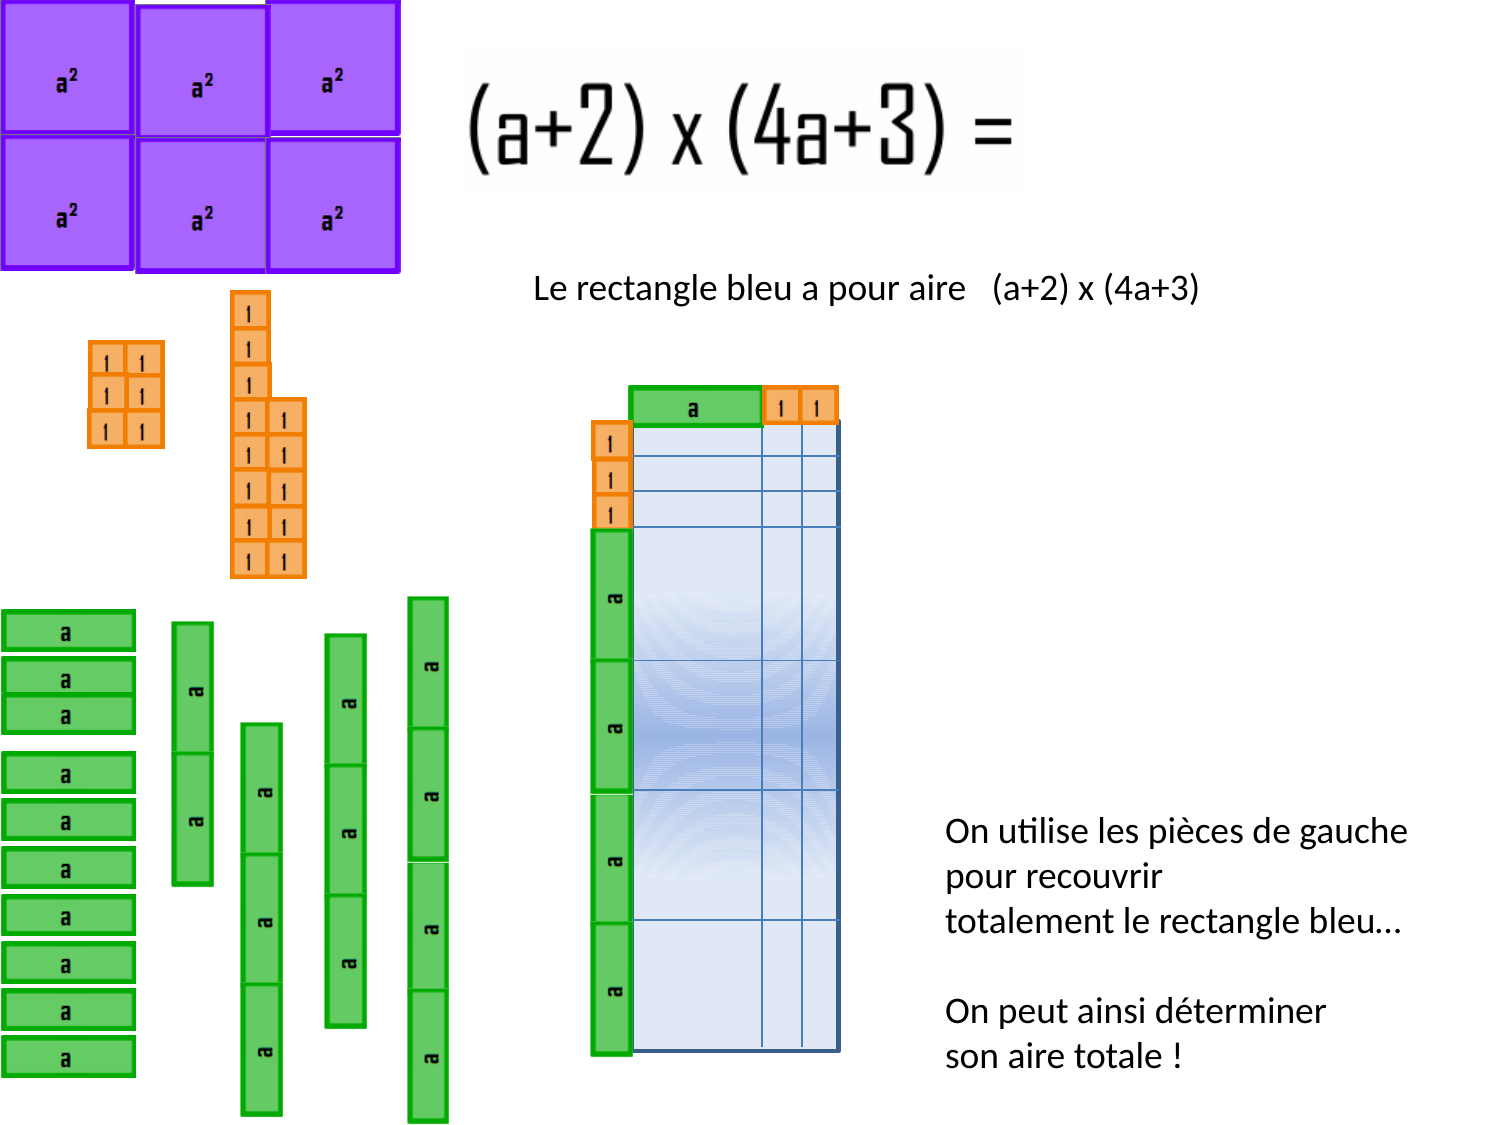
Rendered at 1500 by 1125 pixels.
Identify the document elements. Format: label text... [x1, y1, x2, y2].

text_box [803, 457, 839, 490]
picture [171, 621, 214, 888]
picture [0, 1035, 136, 1078]
text_box [633, 428, 761, 455]
picture [0, 609, 136, 652]
picture [0, 894, 136, 936]
text_box [763, 457, 801, 490]
picture [324, 633, 367, 1030]
text_box [803, 791, 839, 919]
text_box On utilise les pièces de gauche pour recouvrir totalement le rectangle bleu… On peut ainsi déterminer son aire totale ! [930, 798, 1433, 1084]
text_box [633, 921, 839, 1052]
picture [240, 722, 283, 1119]
text_box [763, 492, 801, 526]
text_box [803, 425, 839, 455]
text_box [763, 791, 801, 919]
picture [0, 0, 401, 274]
picture [0, 656, 136, 735]
picture [0, 798, 136, 841]
picture [0, 751, 136, 794]
text_box [633, 492, 761, 526]
text_box [803, 492, 839, 526]
picture [0, 988, 136, 1031]
text_box [763, 661, 801, 789]
picture [0, 846, 136, 889]
text_box [633, 791, 761, 919]
picture [230, 290, 307, 579]
text_box [633, 528, 761, 660]
text_box [633, 457, 761, 490]
text_box [803, 528, 839, 660]
picture [407, 989, 449, 1125]
picture [0, 941, 136, 984]
text_box [763, 425, 801, 455]
text_box [803, 661, 839, 789]
picture [407, 596, 449, 988]
text_box Le rectangle bleu a pour aire (a+2) x (4a+3) [518, 255, 1216, 316]
picture [590, 385, 839, 1058]
text_box [763, 528, 801, 660]
picture [454, 42, 1024, 201]
picture [87, 340, 165, 449]
text_box [633, 661, 761, 789]
